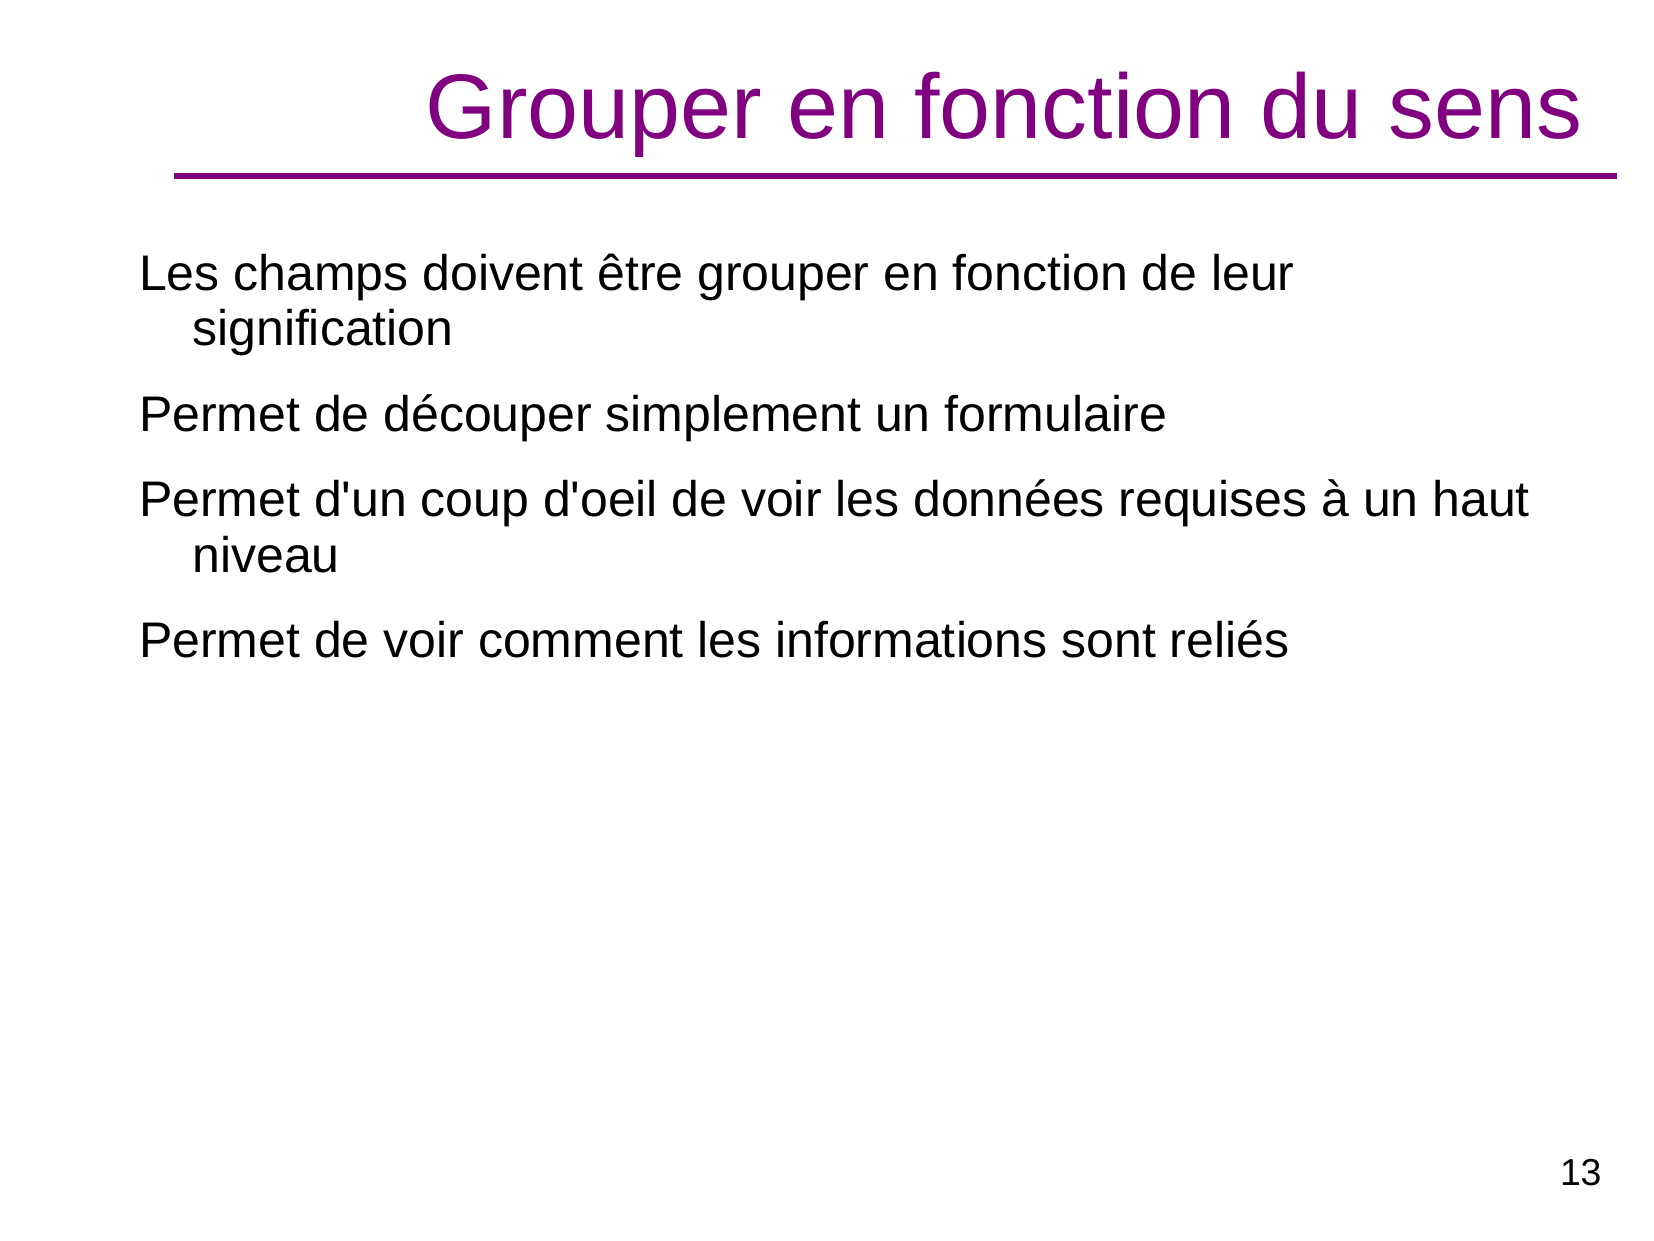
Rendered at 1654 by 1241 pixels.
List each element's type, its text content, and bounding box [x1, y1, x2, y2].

title Grouper en fonction du sens [84, 39, 1584, 176]
list Les champs doivent être grouper en fonction de leur signification Permet de découper simplement un formulaire Permet d'un coup d'oeil de voir les données requises à un haut niveau Permet de voir comment les informations sont reliés [121, 244, 1534, 1162]
